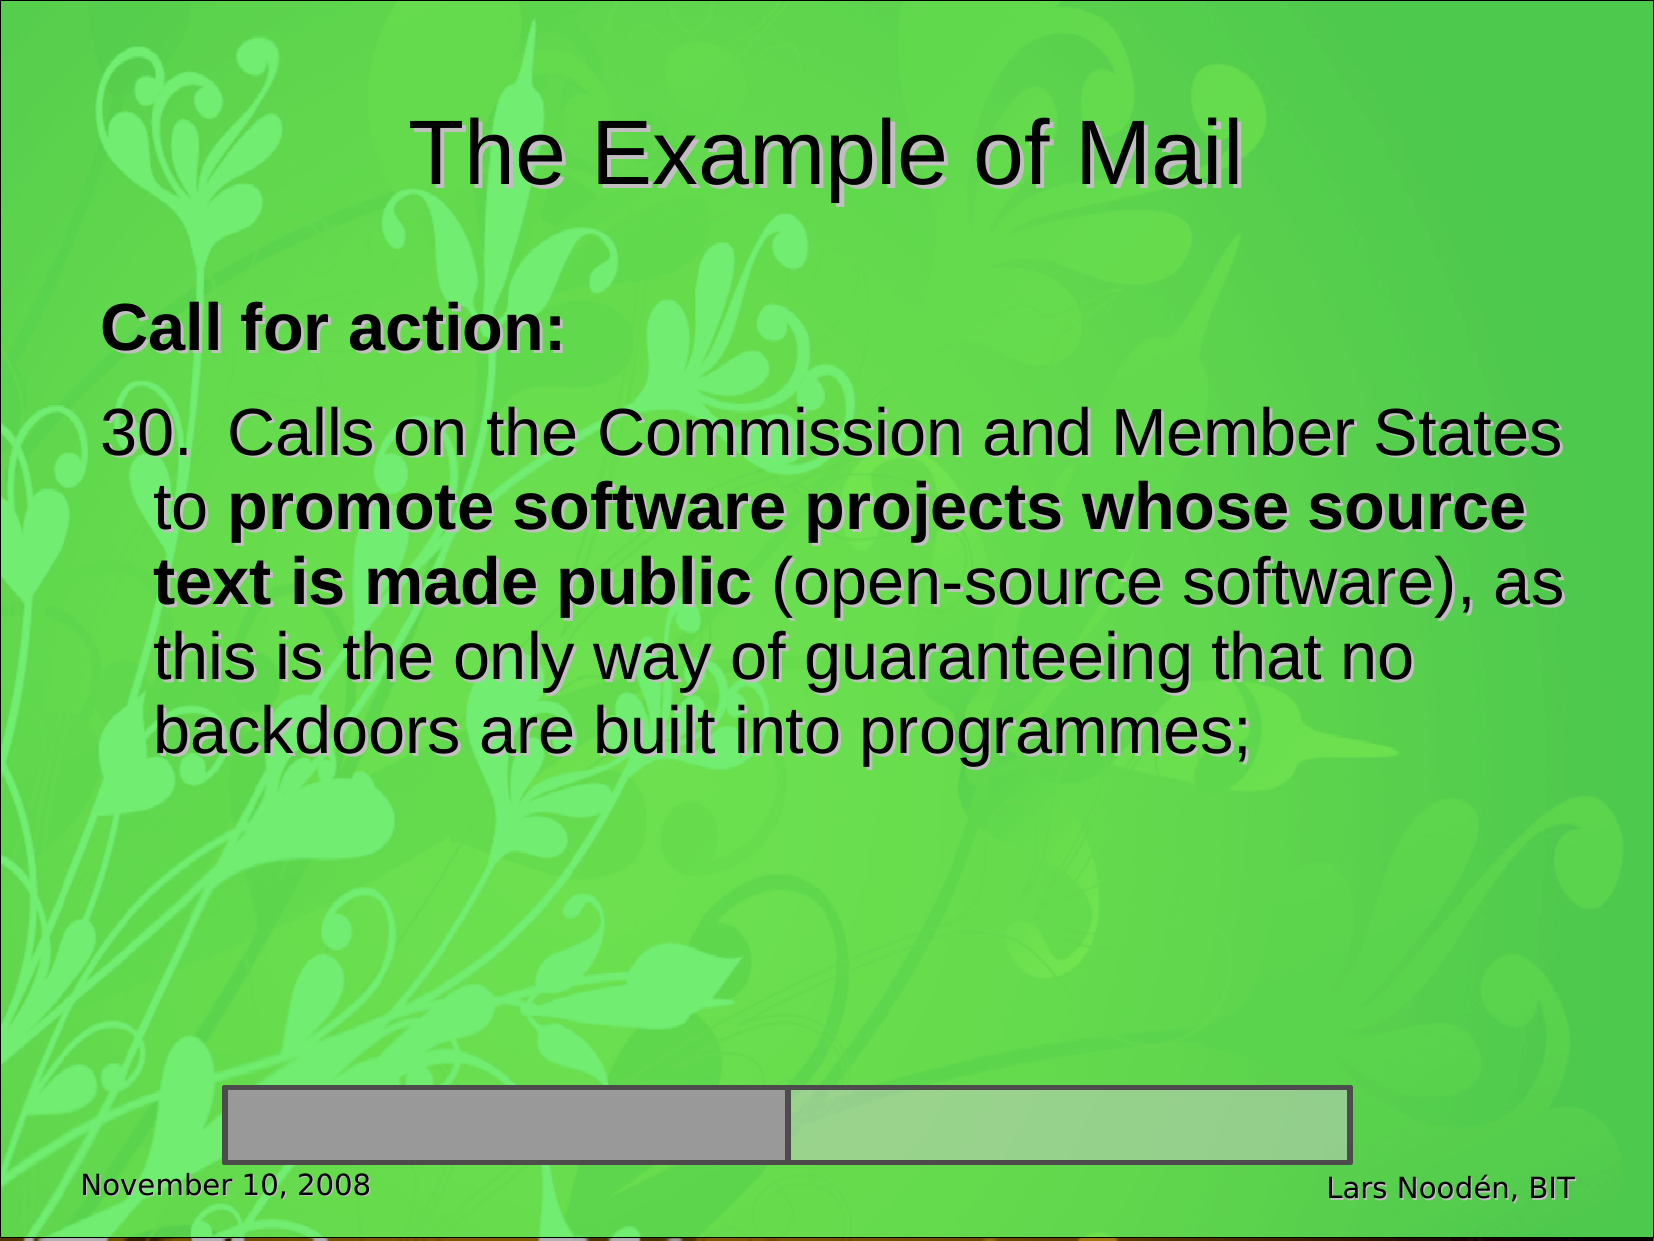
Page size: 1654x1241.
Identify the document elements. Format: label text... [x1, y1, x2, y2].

title The Example of Mail [82, 49, 1571, 257]
text_box [228, 1090, 1347, 1160]
list Call for action: 30. Calls on the Commission and Member States to promote software projects whose source text is made public (open-source software), as this is the only way of guaranteeing that no backdoors are built into programmes; [82, 290, 1571, 1109]
